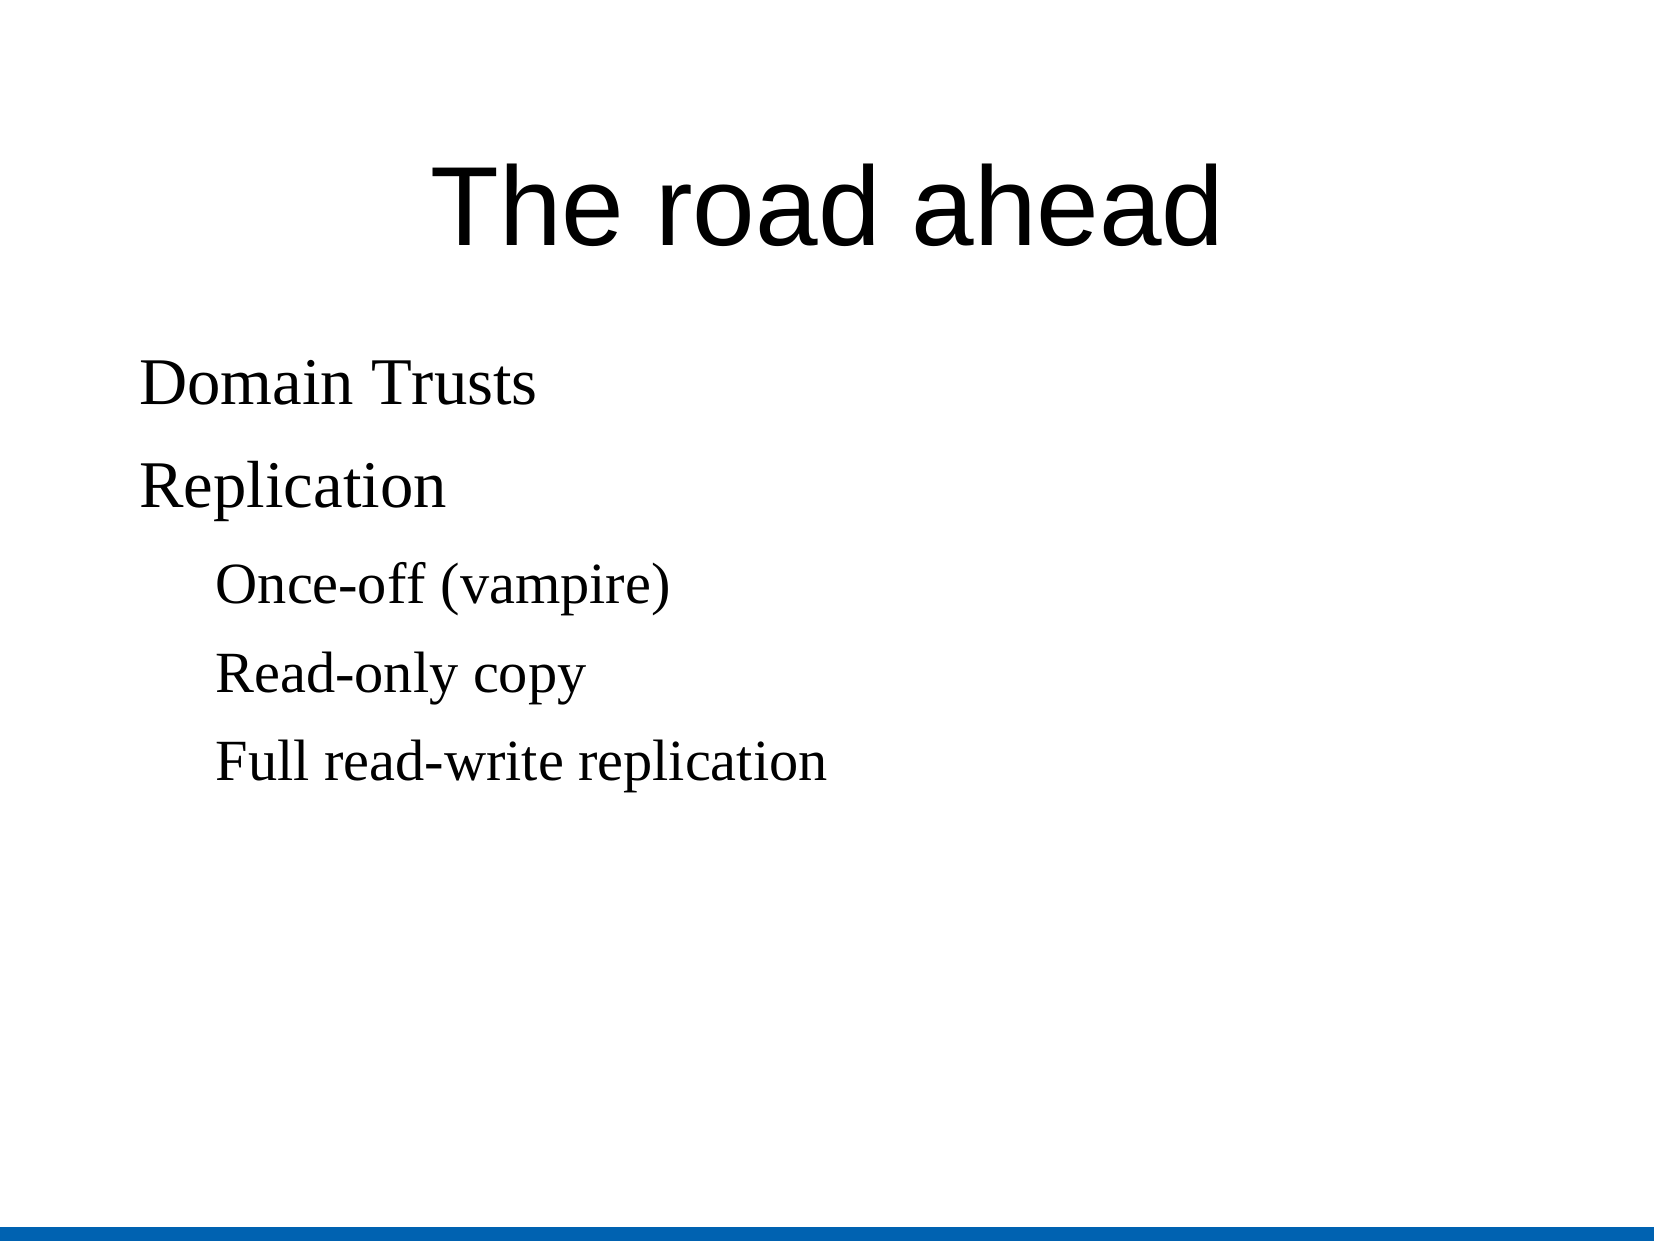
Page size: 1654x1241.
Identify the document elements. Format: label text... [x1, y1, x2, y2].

list Domain Trusts Replication Once-off (vampire) Read-only copy Full read-write replication [121, 344, 1534, 1112]
title The road ahead [121, 110, 1534, 303]
